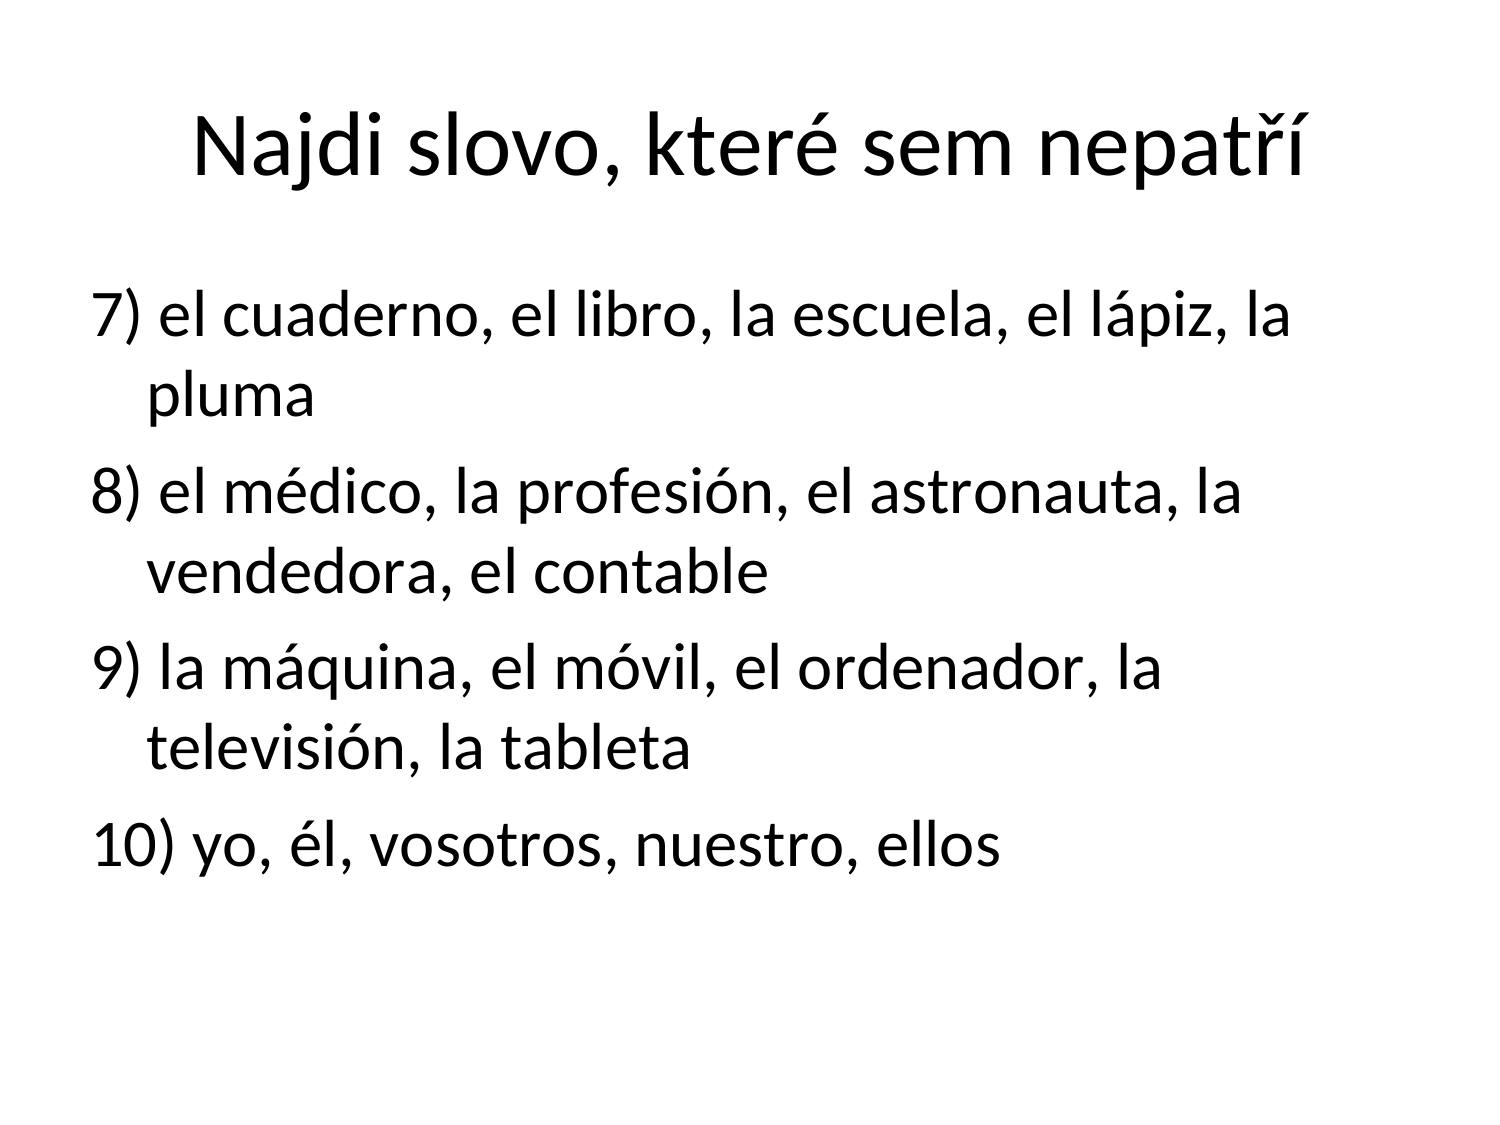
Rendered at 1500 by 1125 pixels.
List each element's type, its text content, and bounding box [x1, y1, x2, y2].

title Najdi slovo, které sem nepatří [75, 45, 1426, 233]
list 7) el cuaderno, el libro, la escuela, el lápiz, la pluma 8) el médico, la profesión, el astronauta, la vendedora, el contable 9) la máquina, el móvil, el ordenador, la televisión, la tableta 10) yo, él, vosotros, nuestro, ellos [75, 262, 1426, 1006]
